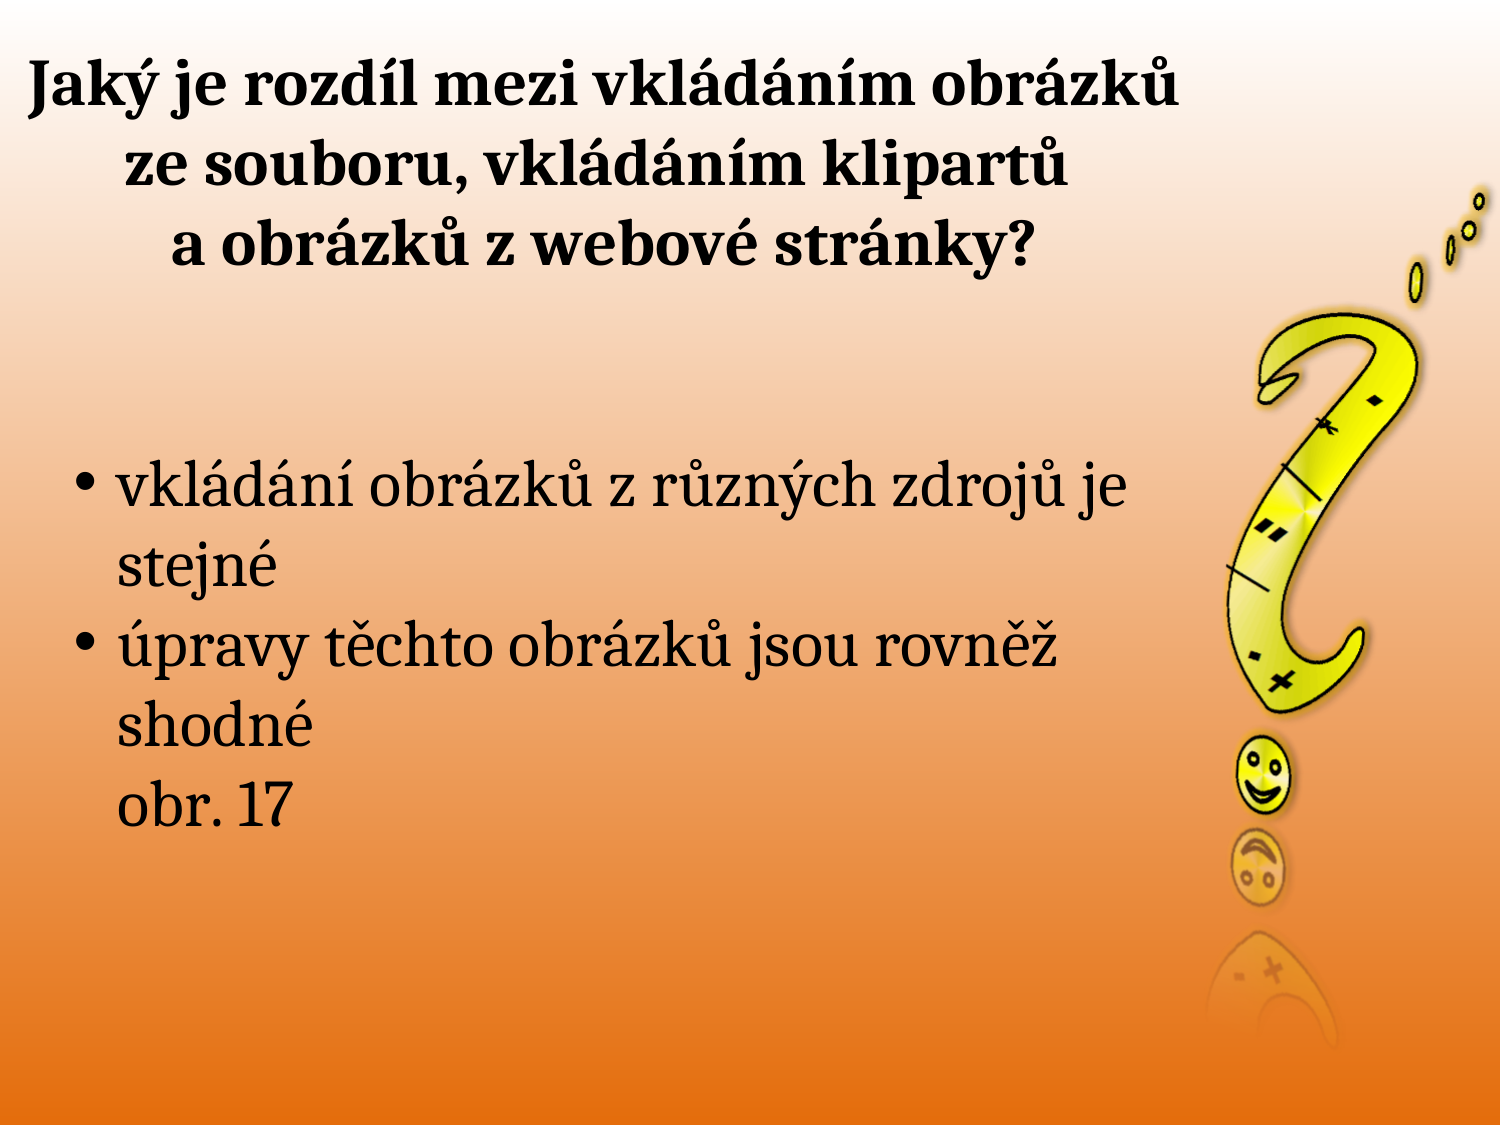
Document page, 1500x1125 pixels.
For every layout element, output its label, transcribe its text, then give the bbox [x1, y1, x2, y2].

text_box vkládání obrázků z různých zdrojů je stejné úpravy těchto obrázků jsou rovněž shodné obr. 17 [0, 432, 1223, 848]
text_box Jaký je rozdíl mezi vkládáním obrázků ze souboru, vkládáním klipartů a obrázků z webové stránky? [0, 30, 1211, 287]
picture [1171, 160, 1500, 1125]
